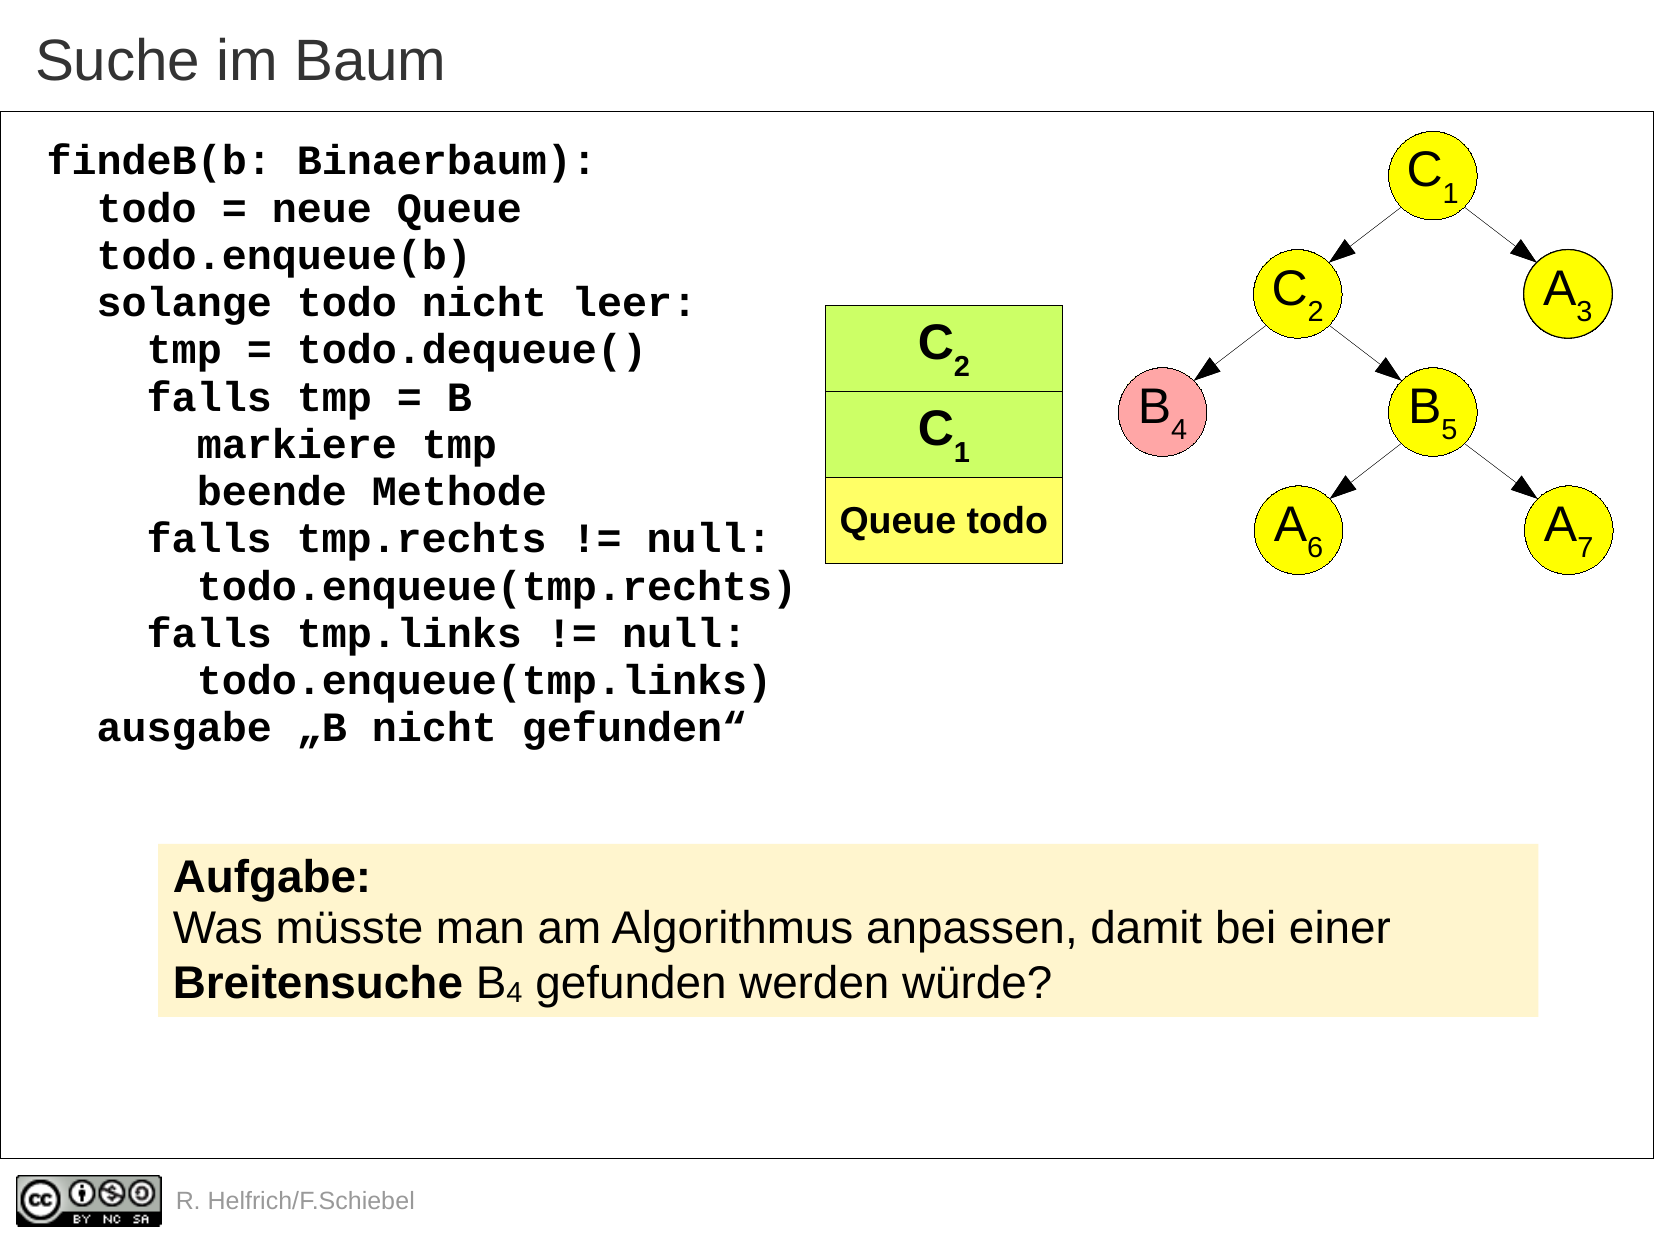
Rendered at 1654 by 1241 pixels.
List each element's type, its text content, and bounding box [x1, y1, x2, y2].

list findeB(b: Binaerbaum): todo = neue Queue todo.enqueue(b) solange todo nicht leer: tmp = todo.dequeue() falls tmp = B markiere tmp beende Methode falls tmp.rechts != null: todo.enqueue(tmp.rechts) falls tmp.links != null: todo.enqueue(tmp.links) ausgabe „B nicht gefunden“ [46, 140, 861, 769]
text_box B4 [1118, 367, 1207, 457]
title Suche im Baum [35, 22, 1636, 100]
text_box C1 [1388, 131, 1478, 220]
text_box B5 [1388, 367, 1478, 457]
text_box A3 [1523, 249, 1613, 339]
text_box Aufgabe: Was müsste man am Algorithmus anpassen, damit bei einer Breitensuche B4 gefunden werden würde? [158, 843, 1539, 1017]
text_box C1 [825, 391, 1063, 478]
text_box A6 [1254, 485, 1343, 575]
text_box C2 [1253, 249, 1343, 339]
text_box C2 [825, 305, 1063, 391]
text_box Queue todo [825, 478, 1063, 564]
text_box A7 [1524, 485, 1614, 575]
picture [16, 1175, 162, 1227]
